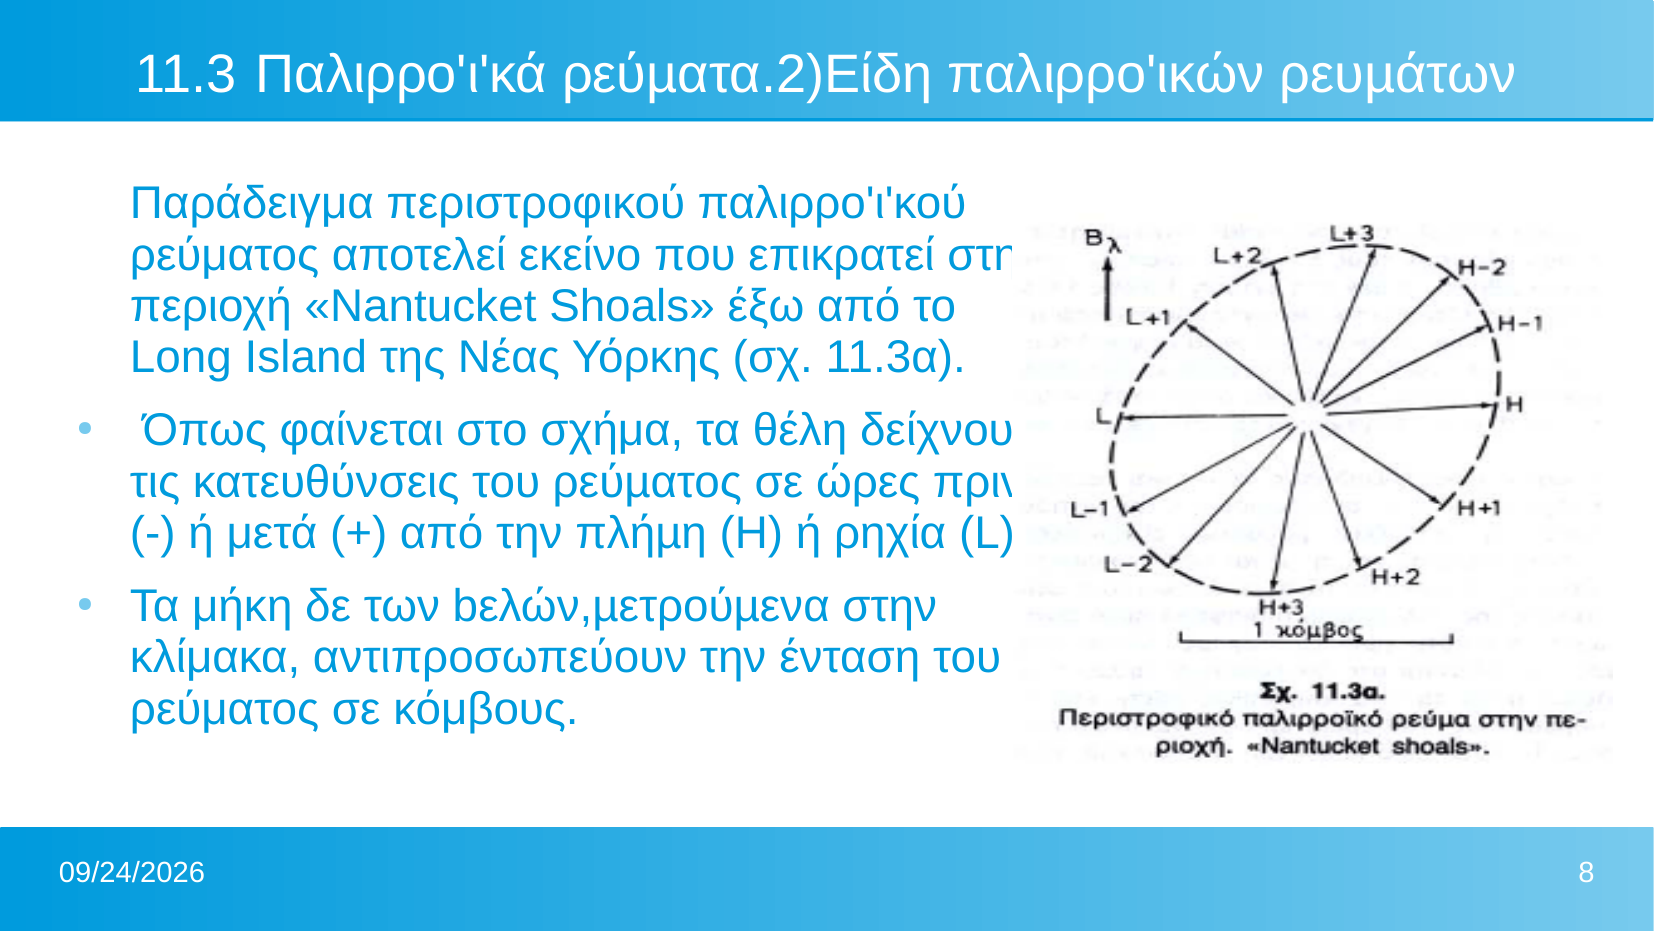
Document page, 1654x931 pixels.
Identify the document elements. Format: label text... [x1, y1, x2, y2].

list Παράδειγμα περιστροφικού παλιρρο'ι'κού ρεύματος αποτελεί εκείνο που επικρατεί στην περιοχή «Νantucket Shoals» έξω από το Long Island της Νέας Υόρκης (σχ. 11.3α). Όπως φαίνεται στο σχήμα, τα θέλη δείχνουν τις κατευθύνσεις του ρεύµατος σε ώρες πριν (-) ή μετά (+) από την πλήµη (Η) ή ρηχία (L). Τα μήκη δε των bελών,µετρούµενα στην κλίμακα, αντιπροσωπεύουν την ένταση του ρεύματος σε κόμβους. [59, 177, 1012, 768]
title 11.3 Παλιρρο'ι'κά ρεύµατα.2)Είδη παλιρρο'ικών ρευµάτων [59, 29, 1595, 108]
picture [1012, 177, 1613, 768]
